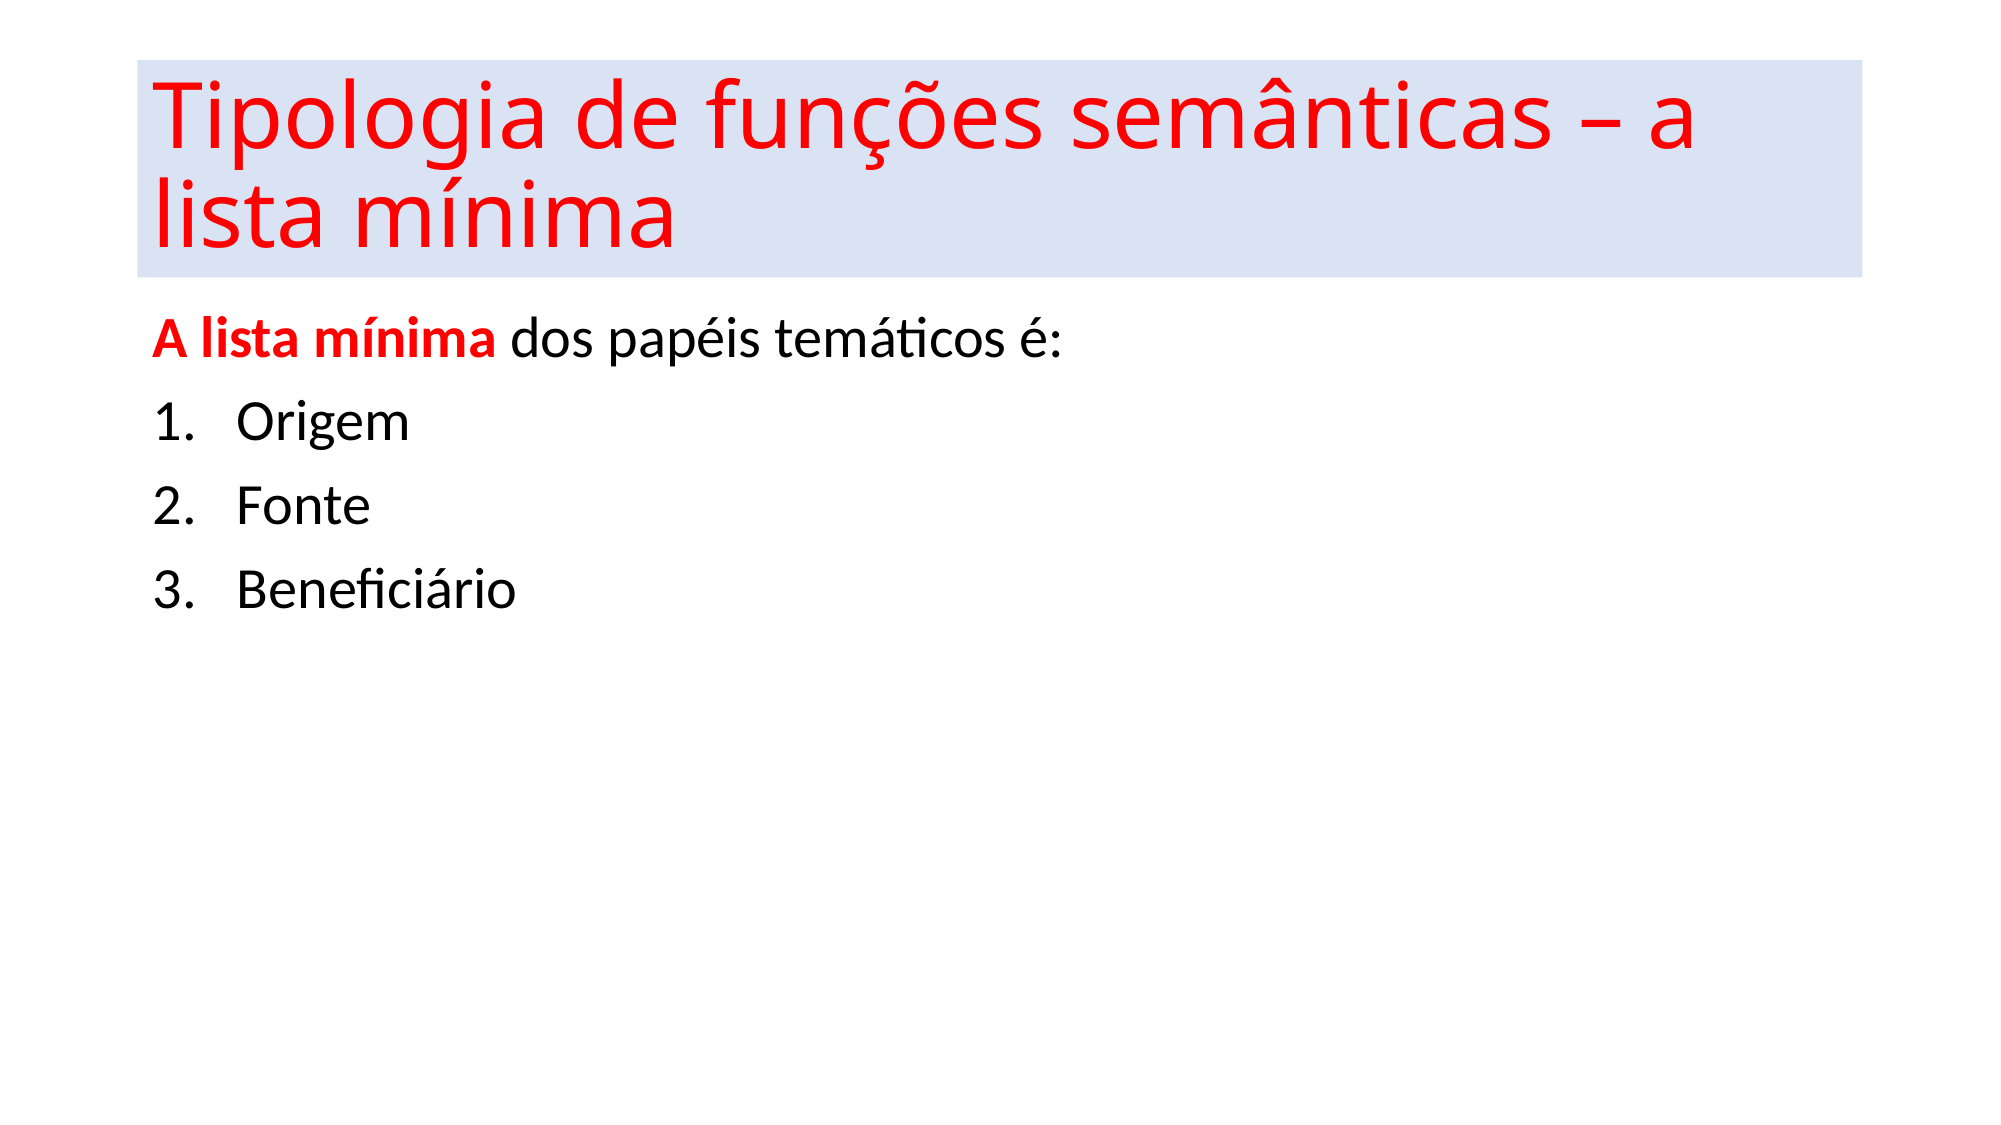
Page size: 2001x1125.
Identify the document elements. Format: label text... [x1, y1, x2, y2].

title Tipologia de funções semânticas – a lista mínima [137, 59, 1863, 278]
list A lista mínima dos papéis temáticos é: Origem Fonte Beneficiário [137, 299, 1863, 1014]
